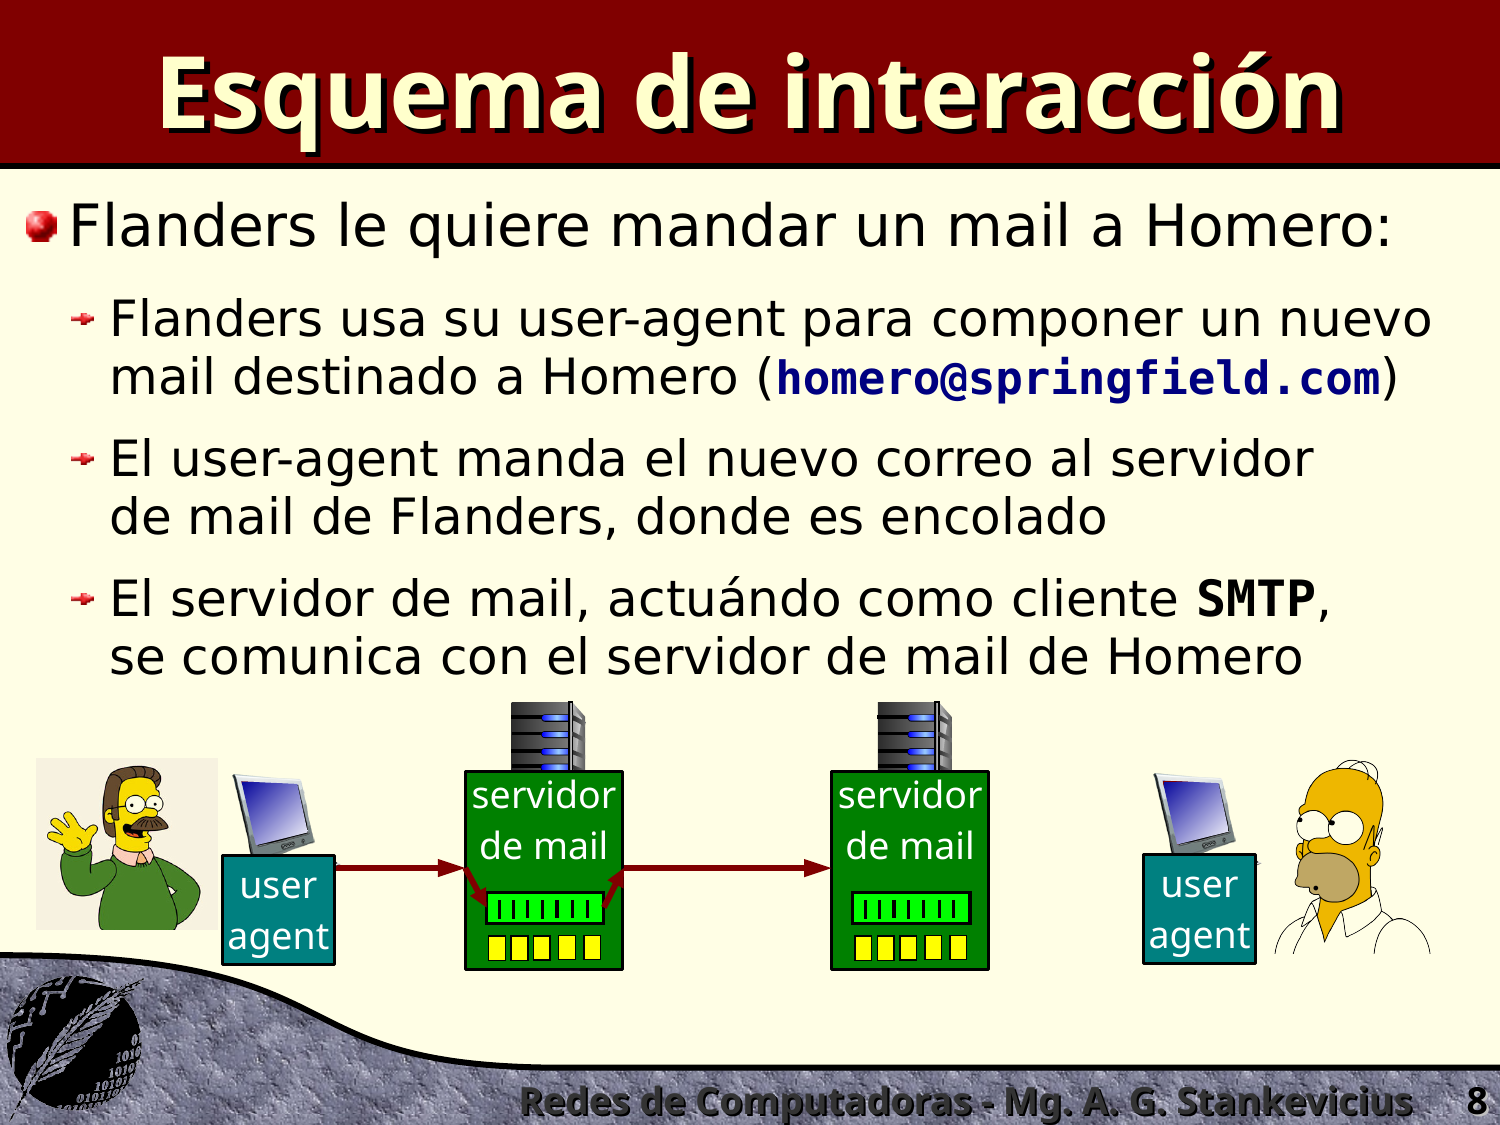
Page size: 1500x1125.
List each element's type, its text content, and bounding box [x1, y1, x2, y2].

text_box [877, 702, 953, 771]
list Flanders le quiere mandar un mail a Homero: Flanders usa su user-agent para componer un nuevo mail destinado a Homero (homero@springfield.com) El user-agent manda el nuevo correo al servidor de mail de Flanders, donde es encolado El servidor de mail, actuándo como cliente SMTP, se comunica con el servidor de mail de Homero [11, 192, 1486, 826]
text_box [854, 936, 872, 961]
picture [1150, 758, 1432, 954]
text_box [241, 781, 308, 846]
text_box [899, 935, 917, 961]
text_box [486, 892, 604, 924]
text_box [583, 935, 601, 960]
text_box servidor de mail [831, 771, 989, 970]
title Esquema de interacción [15, 5, 1485, 160]
text_box servidor de mail [465, 876, 623, 970]
picture [1047, 1100, 1054, 1110]
text_box user agent [1143, 854, 1256, 964]
text_box servidor de mail [465, 771, 623, 898]
text_box user agent [222, 855, 335, 965]
text_box [511, 702, 586, 771]
text_box [558, 935, 576, 960]
picture [0, 959, 1500, 1125]
text_box [950, 935, 967, 960]
text_box [511, 936, 528, 961]
picture [790, 1100, 795, 1110]
text_box [852, 892, 971, 924]
picture [36, 758, 218, 930]
text_box [877, 936, 895, 961]
text_box [924, 935, 942, 960]
picture [229, 768, 366, 908]
text_box [533, 935, 551, 961]
text_box [1162, 780, 1229, 845]
text_box [488, 936, 506, 961]
